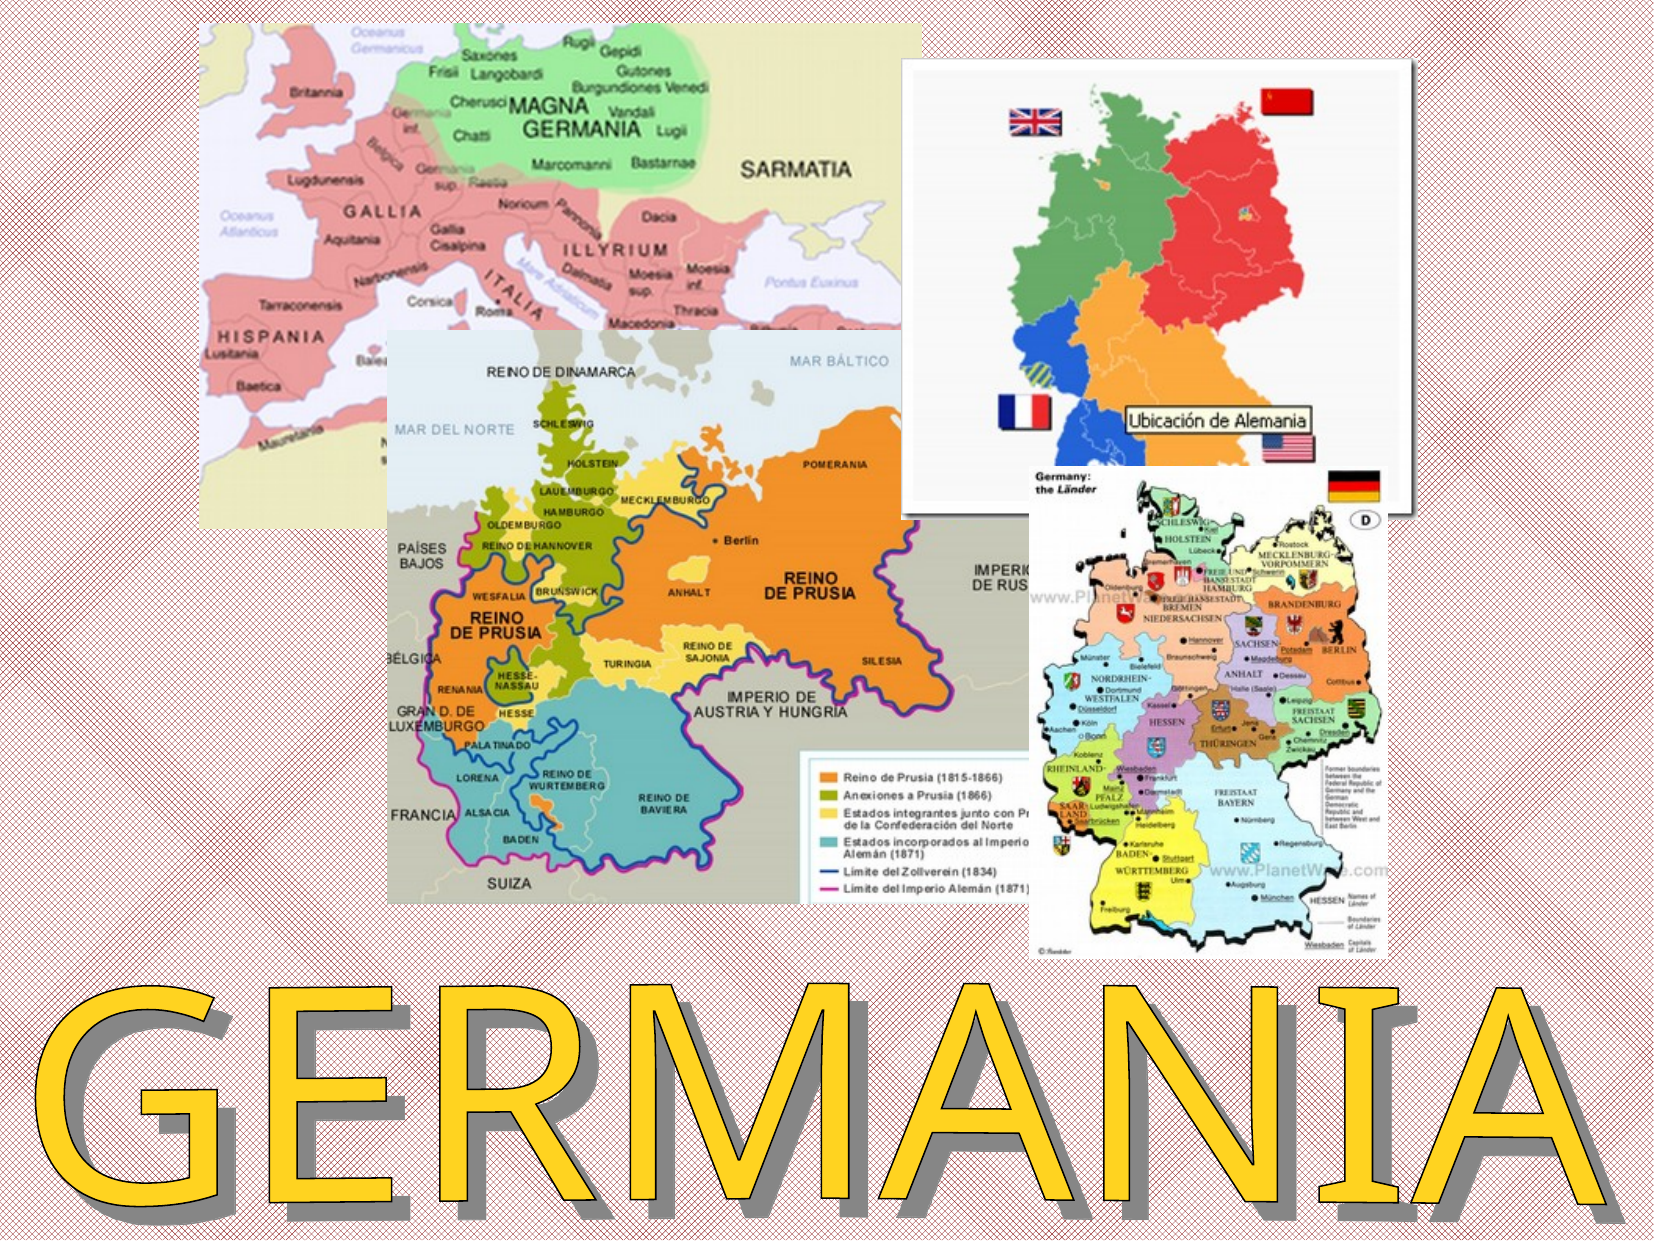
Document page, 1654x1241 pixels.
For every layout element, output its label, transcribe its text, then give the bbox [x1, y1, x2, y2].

picture [199, 23, 1418, 959]
text_box GERMANIA [35, 985, 218, 1207]
text_box GERMANIA [878, 983, 1074, 1201]
text_box GERMANIA [1319, 987, 1399, 1203]
text_box GERMANIA [269, 986, 392, 1203]
text_box GERMANIA [1410, 987, 1607, 1205]
text_box GERMANIA [439, 985, 596, 1202]
text_box GERMANIA [630, 983, 849, 1200]
text_box GERMANIA [1103, 985, 1278, 1202]
